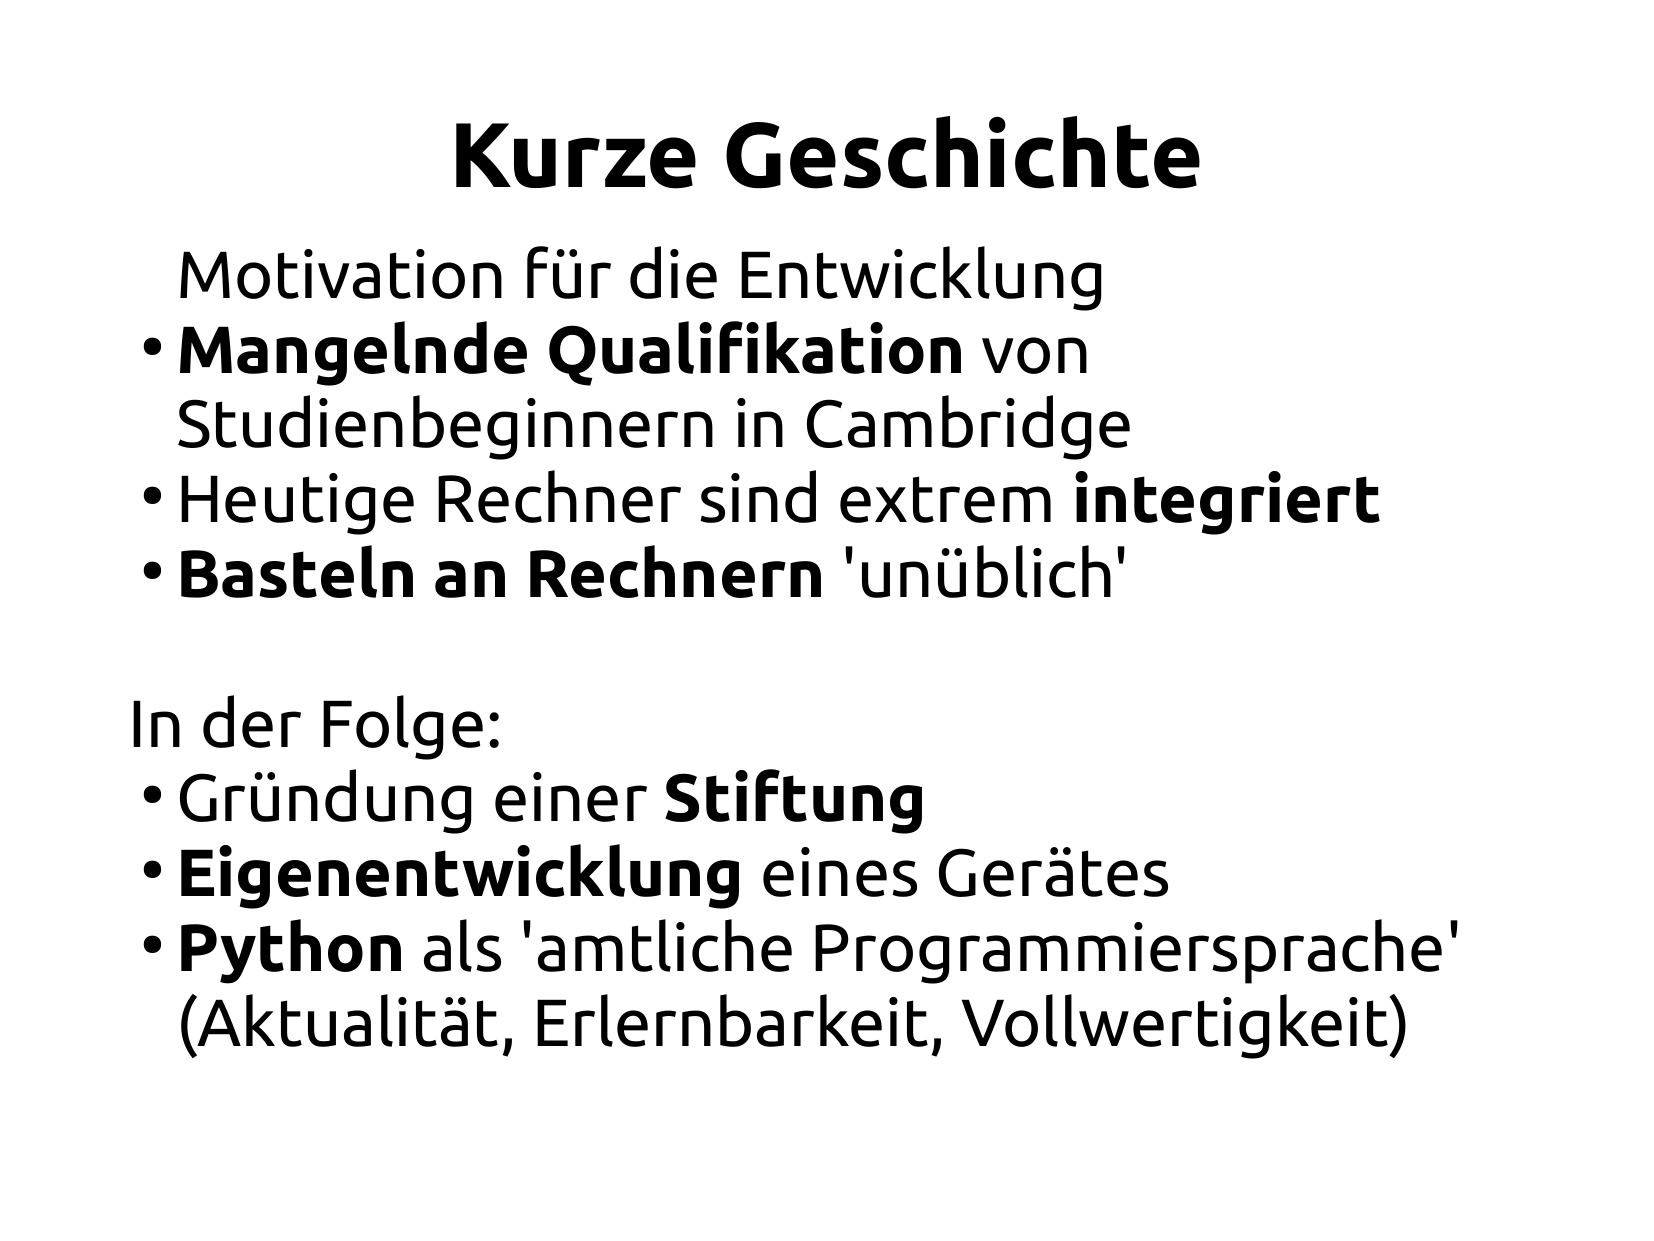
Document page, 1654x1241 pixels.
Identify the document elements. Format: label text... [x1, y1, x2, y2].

title Kurze Geschichte [82, 49, 1571, 257]
text_box Motivation für die Entwicklung Mangelnde Qualifikation von Studienbeginnern in Cambridge Heutige Rechner sind extrem integriert Basteln an Rechnern 'unüblich' In der Folge: Gründung einer Stiftung Eigenentwicklung eines Gerätes Python als 'amtliche Programmiersprache' (Aktualität, Erlernbarkeit, Vollwertigkeit) [114, 228, 1603, 1139]
